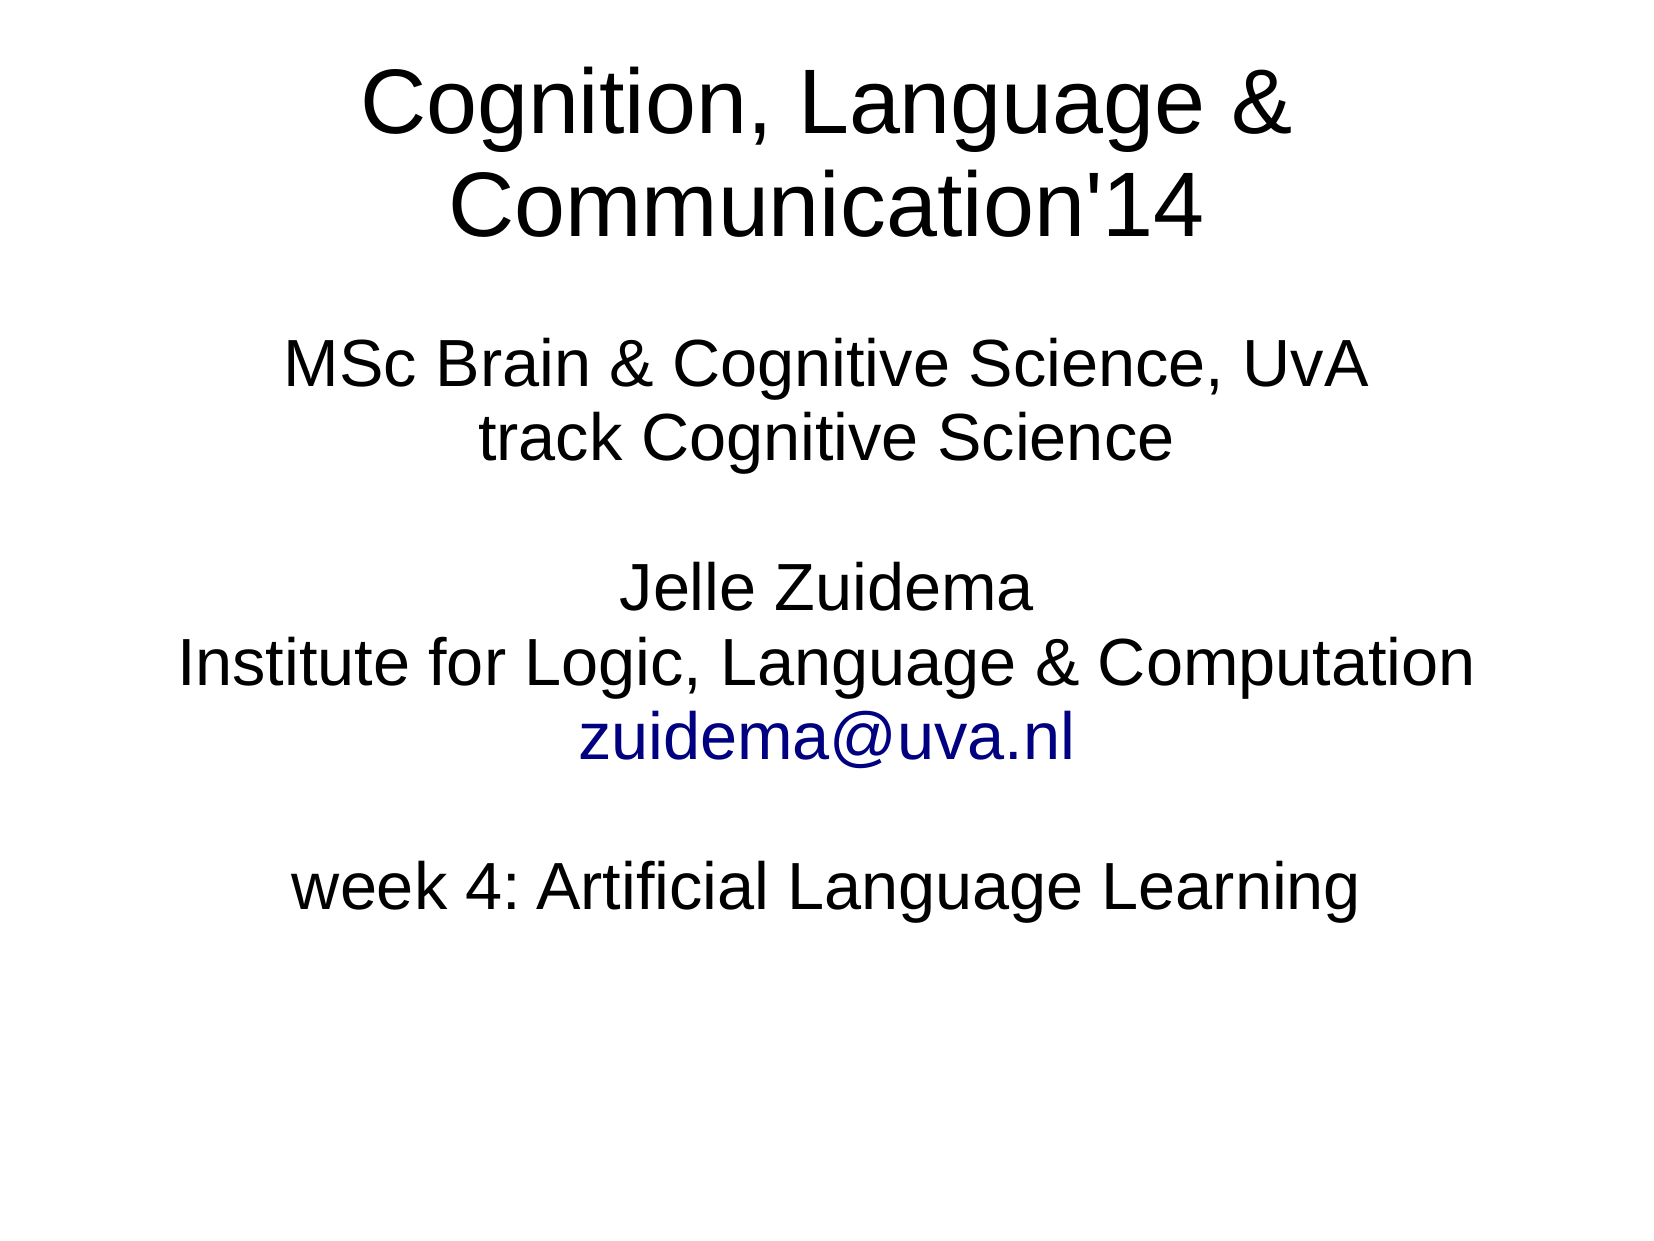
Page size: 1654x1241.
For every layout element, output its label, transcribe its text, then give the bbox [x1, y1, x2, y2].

subtitle MSc Brain & Cognitive Science, UvA track Cognitive Science Jelle Zuidema Institute for Logic, Language & Computation zuidema@uva.nl week 4: Artificial Language Learning [82, 290, 1571, 1109]
title Cognition, Language & Communication'14 [82, 49, 1571, 257]
